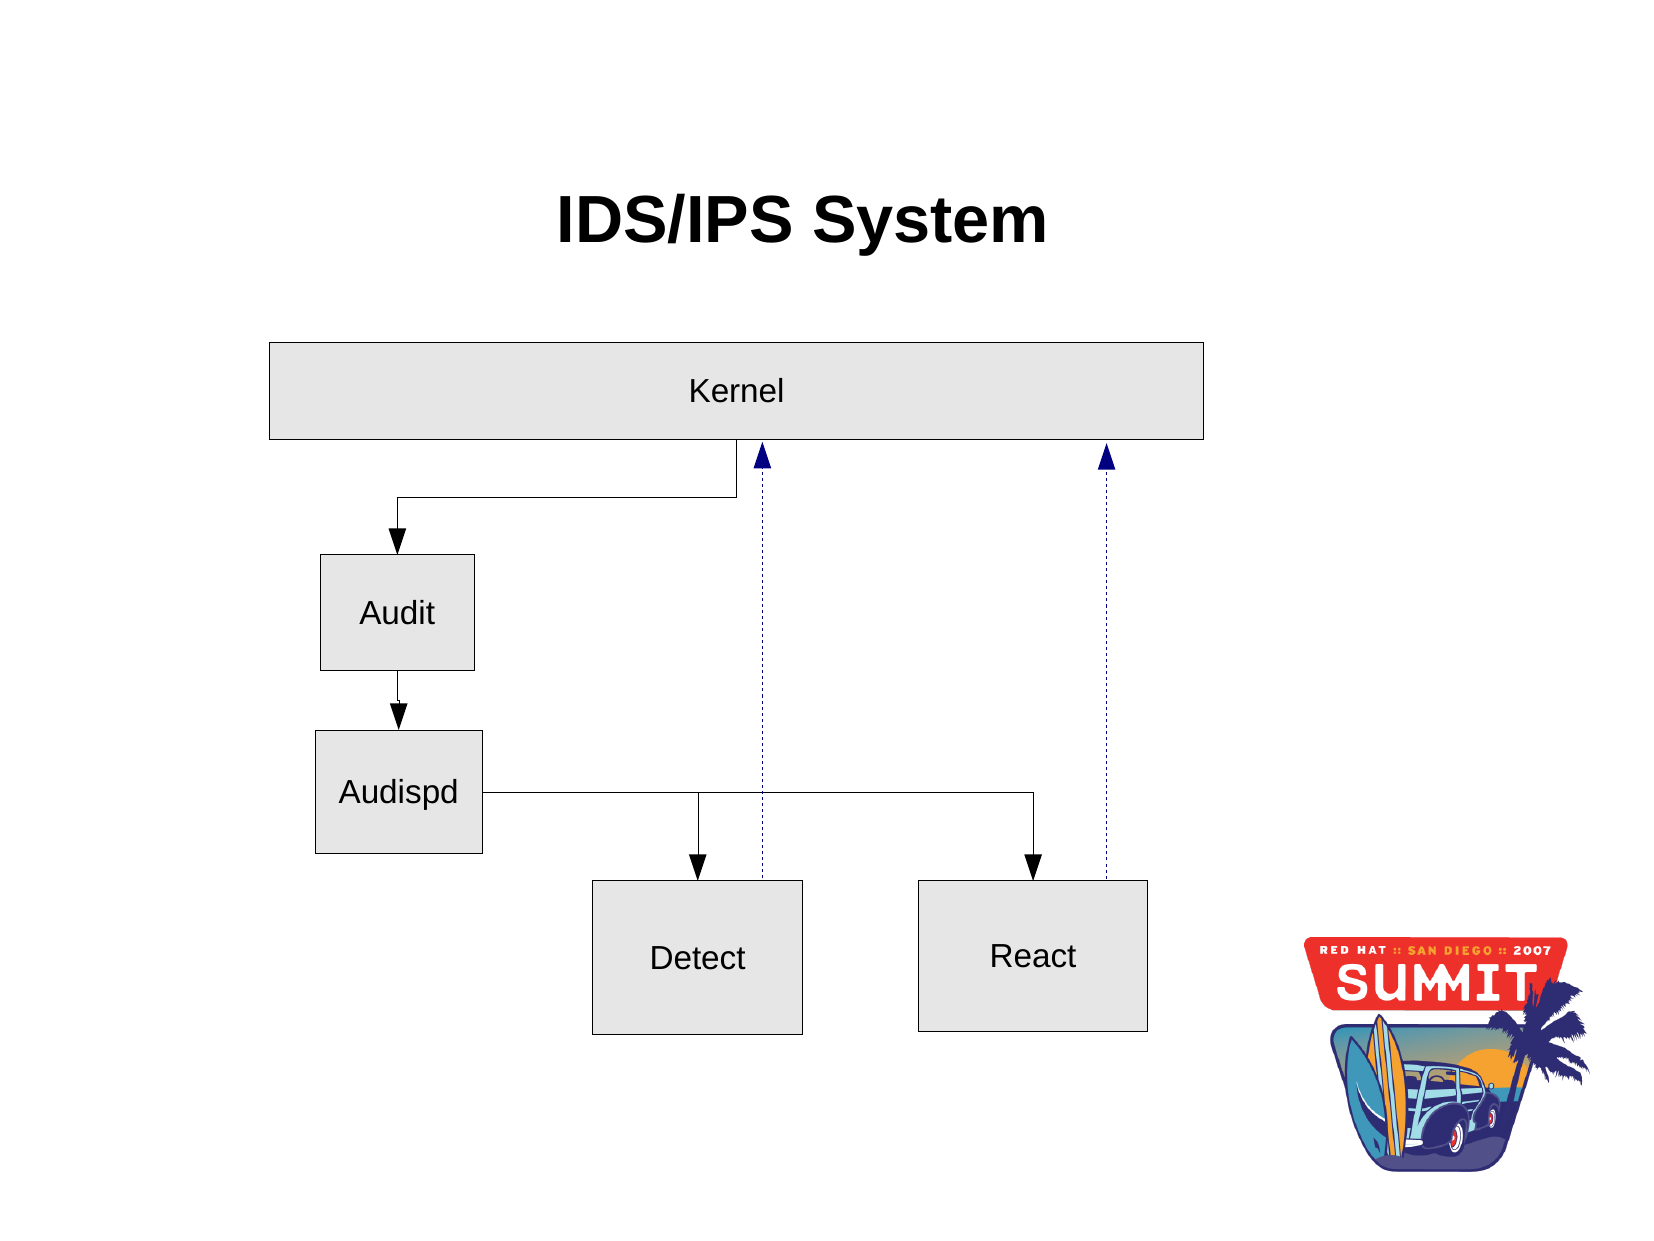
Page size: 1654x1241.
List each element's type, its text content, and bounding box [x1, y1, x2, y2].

title IDS/IPS System [100, 164, 1506, 275]
text_box Audit [320, 554, 475, 671]
text_box Audispd [315, 730, 483, 854]
picture [1304, 937, 1590, 1172]
text_box React [918, 880, 1148, 1032]
text_box Detect [592, 880, 803, 1035]
text_box Kernel [269, 342, 1204, 440]
